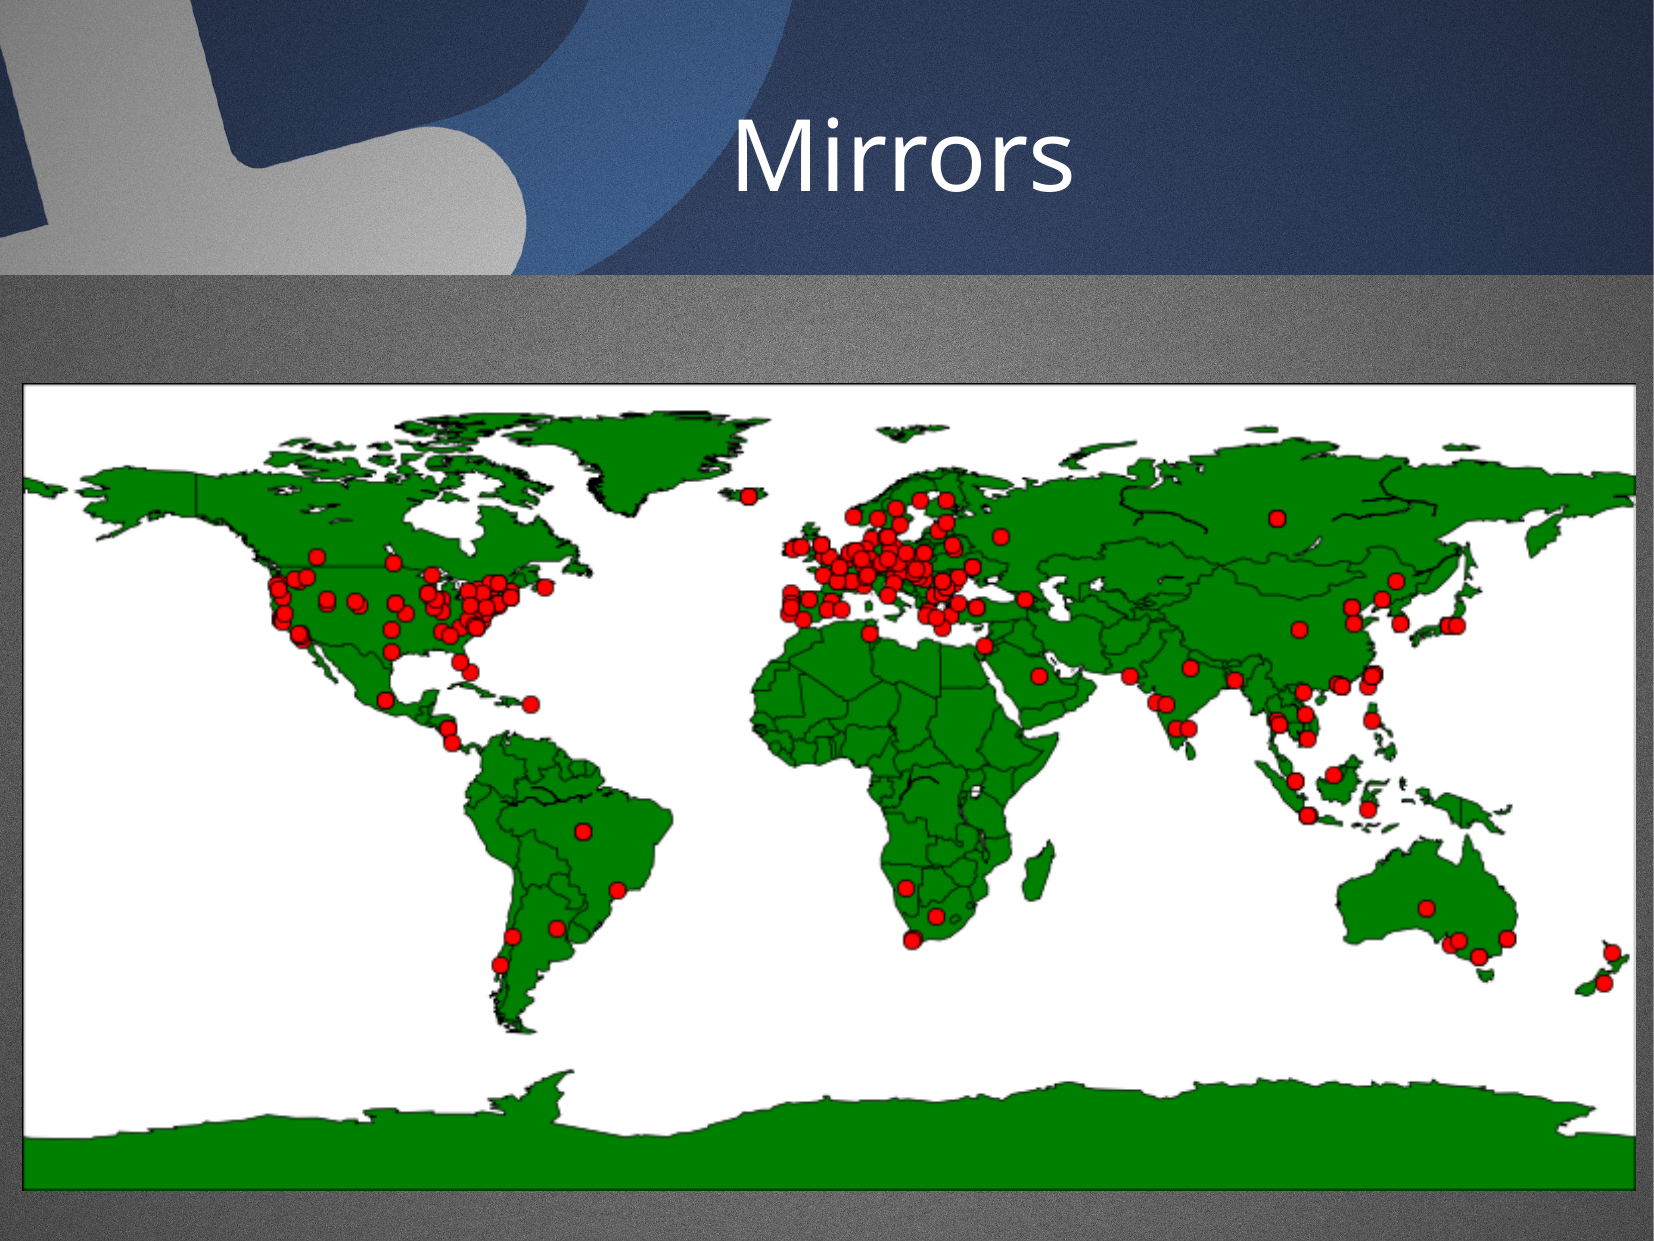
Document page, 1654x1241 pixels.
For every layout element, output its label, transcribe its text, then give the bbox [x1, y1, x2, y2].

title Mirrors [82, 49, 1571, 257]
picture [0, 0, 1654, 1241]
